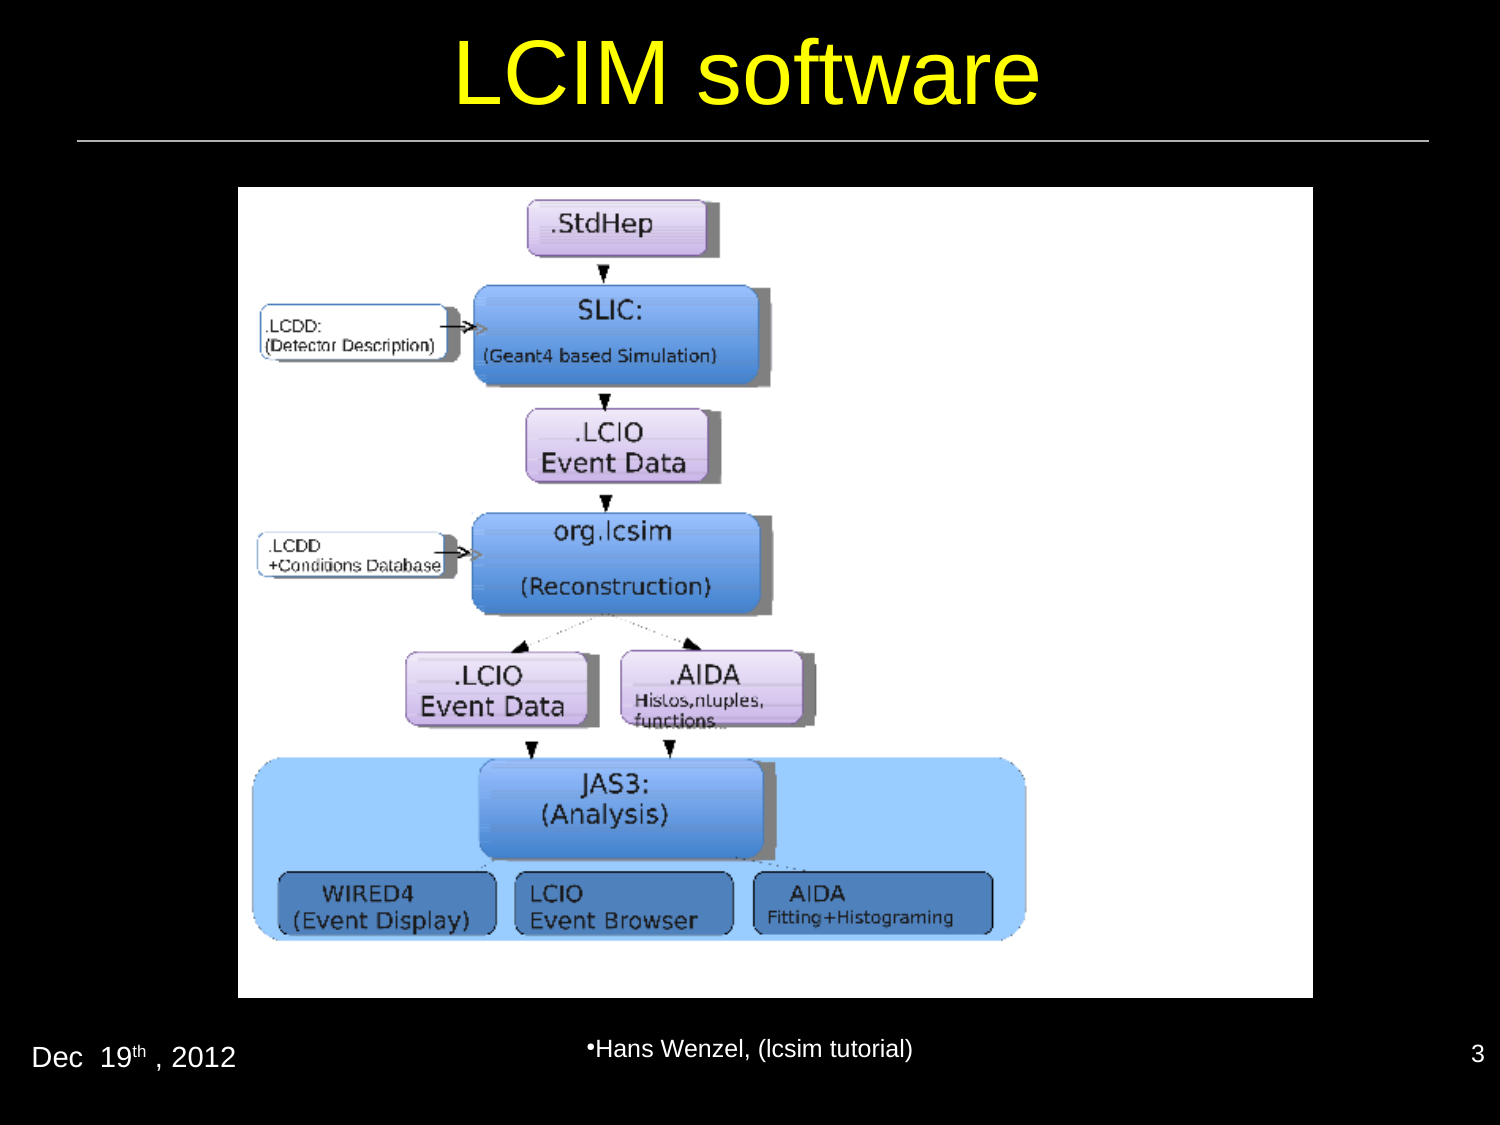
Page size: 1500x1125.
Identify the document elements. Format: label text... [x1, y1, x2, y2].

title LCIM software [72, 0, 1423, 167]
picture [238, 187, 1313, 998]
